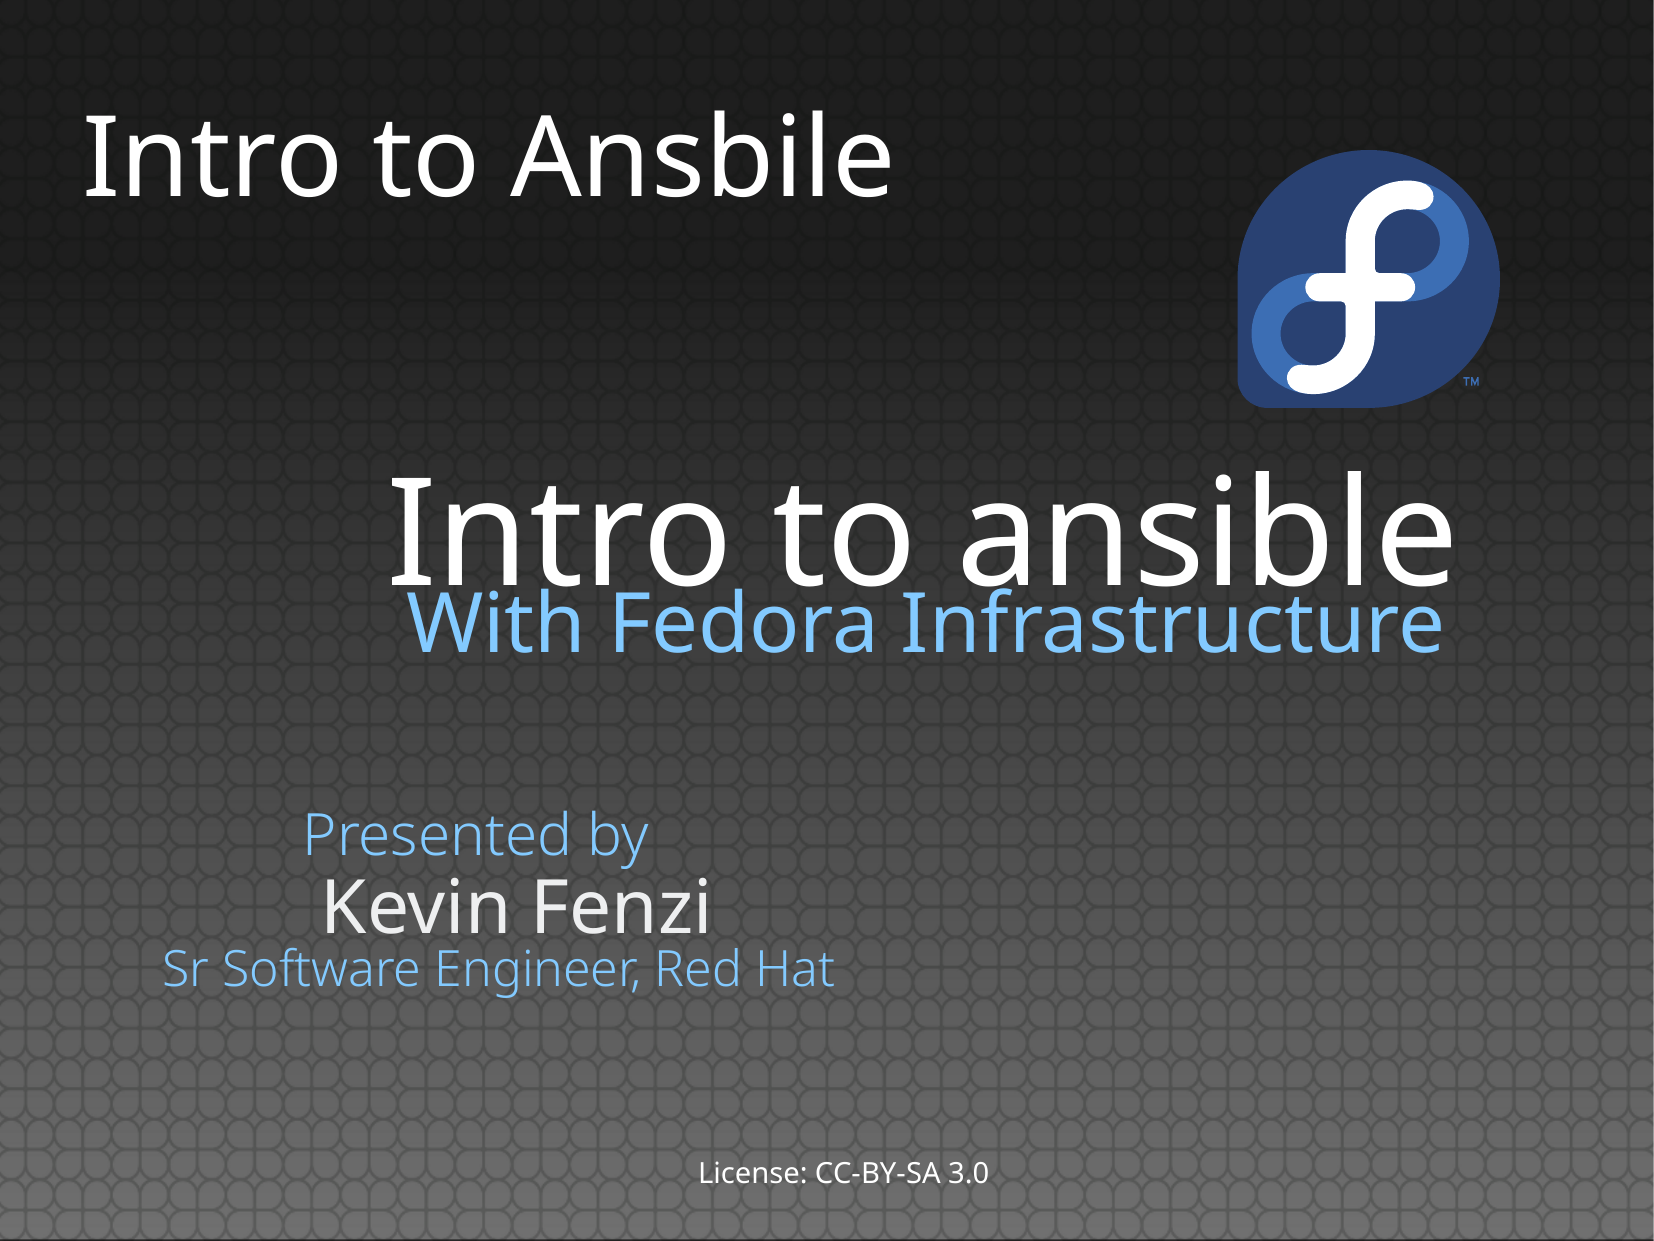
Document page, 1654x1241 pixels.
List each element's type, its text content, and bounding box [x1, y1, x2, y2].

title Intro to Ansbile [82, 49, 1571, 257]
subtitle With Fedora Infrastructure [100, 607, 1447, 669]
picture [0, 0, 1654, 1241]
text_box Sr Software Engineer, Red Hat [147, 925, 934, 999]
text_box Kevin Fenzi [305, 846, 1057, 949]
text_box Presented by [288, 785, 699, 869]
text_box License: CC-BY-SA 3.0 [689, 1144, 999, 1241]
text_box Intro to ansible [37, 417, 1475, 607]
